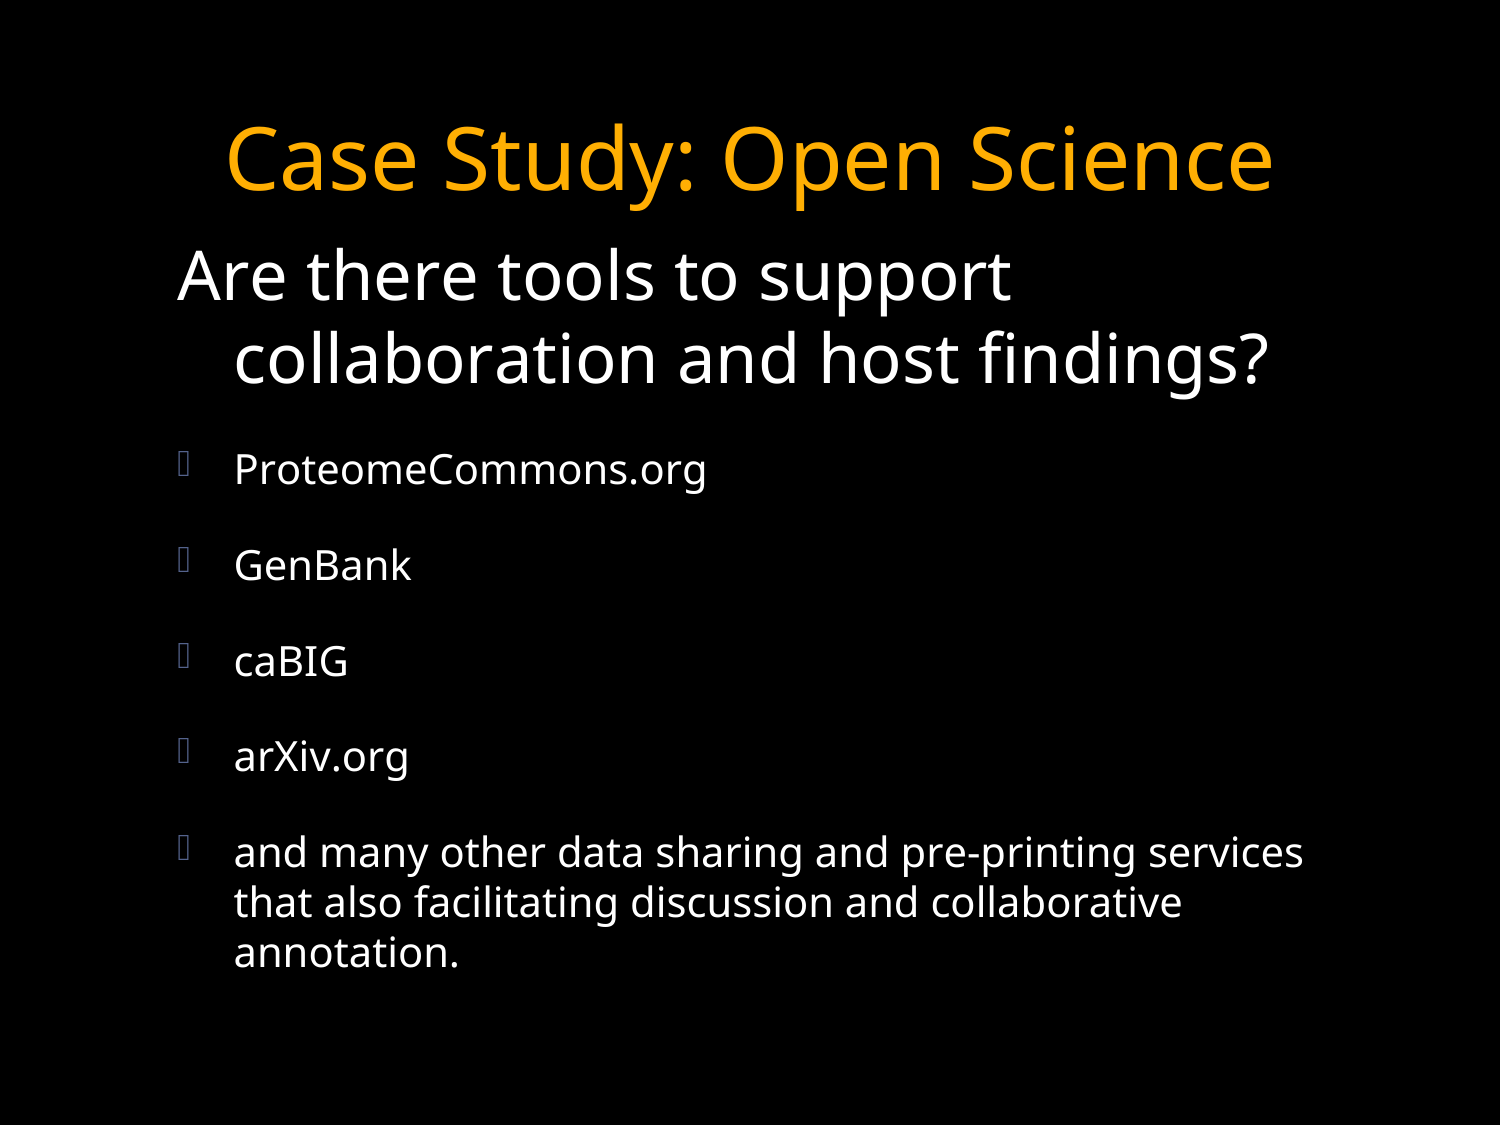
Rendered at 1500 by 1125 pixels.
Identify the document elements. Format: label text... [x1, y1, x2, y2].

list Are there tools to support collaboration and host findings? ProteomeCommons.org GenBank caBIG arXiv.org and many other data sharing and pre-printing services that also facilitating discussion and collaborative annotation. [162, 224, 1338, 1085]
title Case Study: Open Science [100, 95, 1400, 226]
